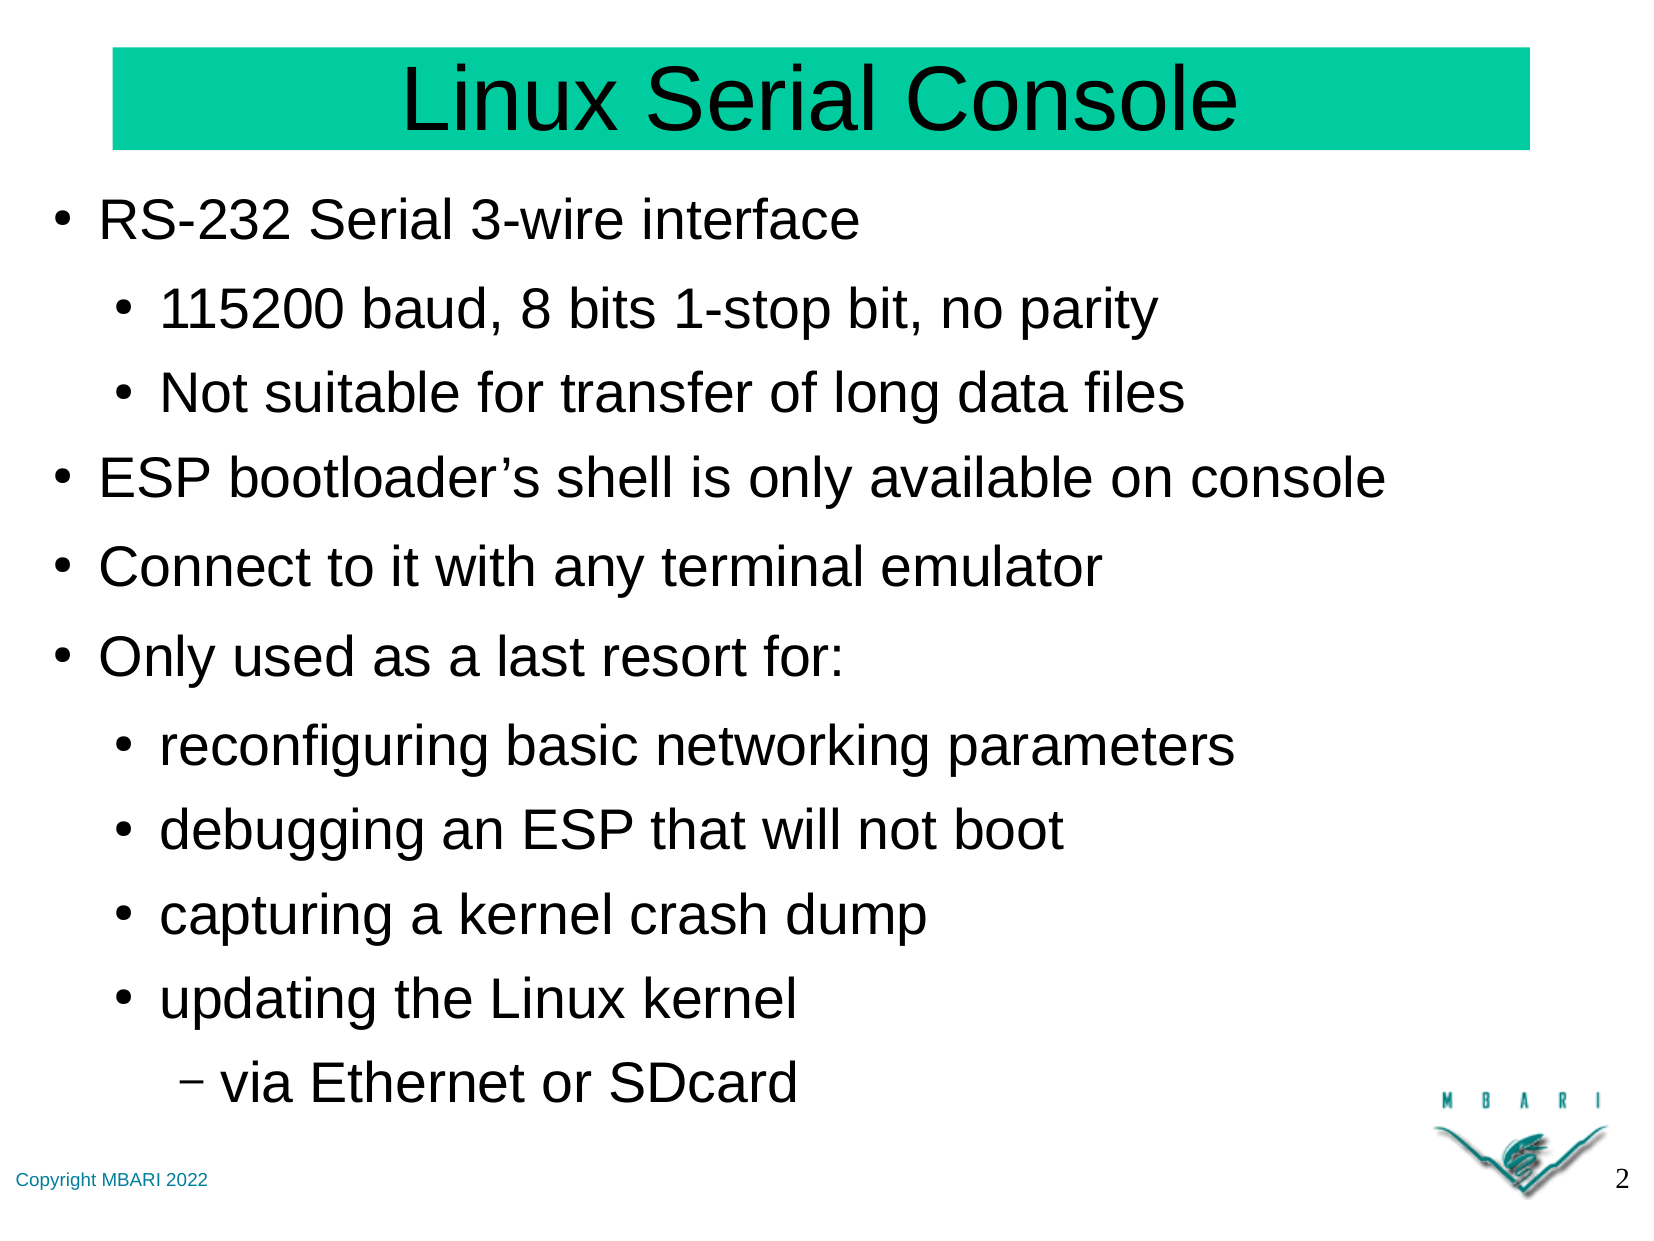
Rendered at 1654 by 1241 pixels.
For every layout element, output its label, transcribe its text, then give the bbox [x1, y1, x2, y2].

title Linux Serial Console [112, 47, 1530, 151]
picture [1426, 1126, 1613, 1200]
list RS-232 Serial 3-wire interface 115200 baud, 8 bits 1-stop bit, no parity Not suitable for transfer of long data files ESP bootloader’s shell is only available on console Connect to it with any terminal emulator Only used as a last resort for: reconfiguring basic networking parameters debugging an ESP that will not boot capturing a kernel crash dump updating the Linux kernel via Ethernet or SDcard [37, 187, 1613, 1126]
